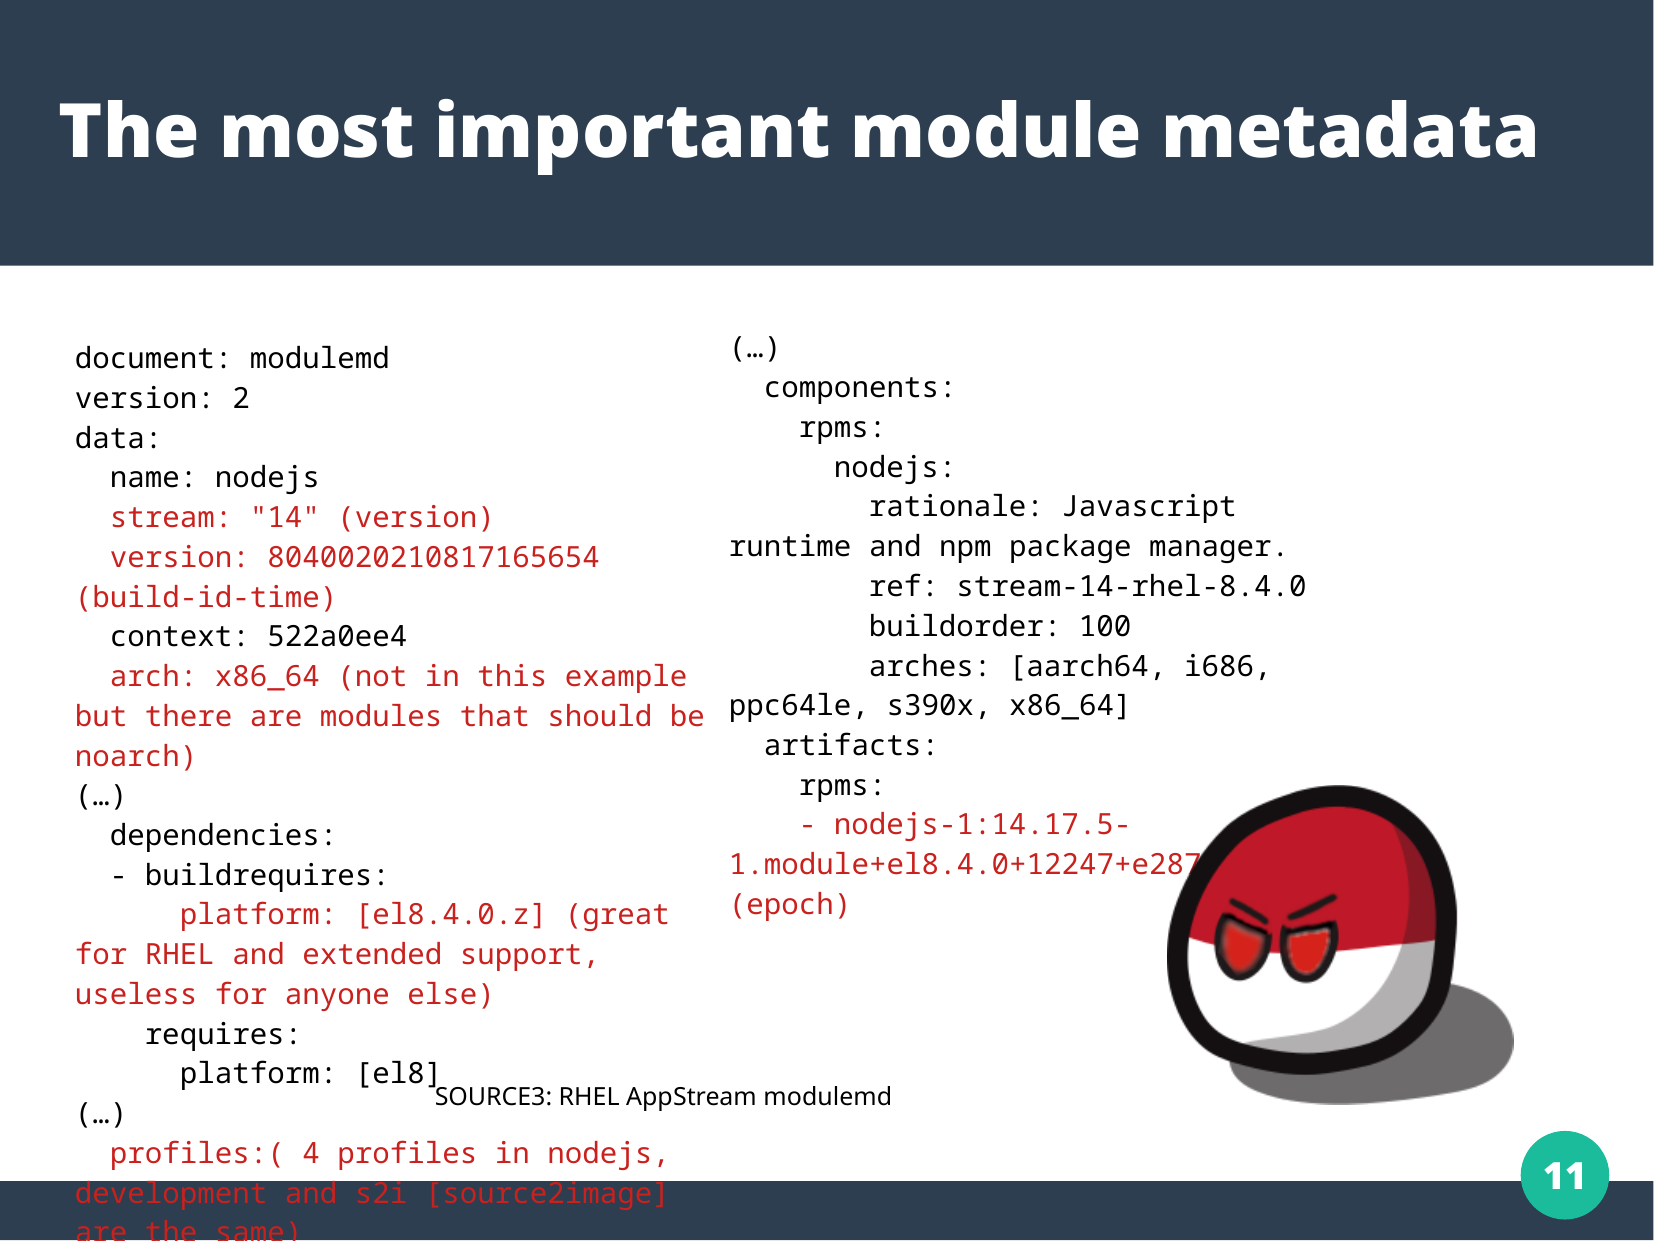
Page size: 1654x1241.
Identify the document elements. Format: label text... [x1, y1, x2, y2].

text_box (…) components: rpms: nodejs: rationale: Javascript runtime and npm package manager. ref: stream-14-rhel-8.4.0 buildorder: 100 arches: [aarch64, i686, ppc64le, s390x, x86_64] artifacts: rpms: - nodejs-1:14.17.5-1.module+el8.4.0+12247+e2879e58.src (epoch) [714, 319, 1375, 833]
text_box document: modulemd version: 2 data: name: nodejs stream: "14" (version) version: 8040020210817165654 (build-id-time) context: 522a0ee4 arch: x86_64 (not in this example but there are modules that should be noarch) (…) dependencies: - buildrequires: platform: [el8.4.0.z] (great for RHEL and extended support, useless for anyone else) requires: platform: [el8] (…) profiles:( 4 profiles in nodejs, development and s2i [source2image] are the same) common: rpms: - nodejs - npm development: (...) [60, 330, 721, 1224]
picture [1167, 785, 1514, 1071]
title The most important module metadata [59, 49, 1595, 207]
text_box SOURCE3: RHEL AppStream modulemd [420, 1071, 1542, 1143]
